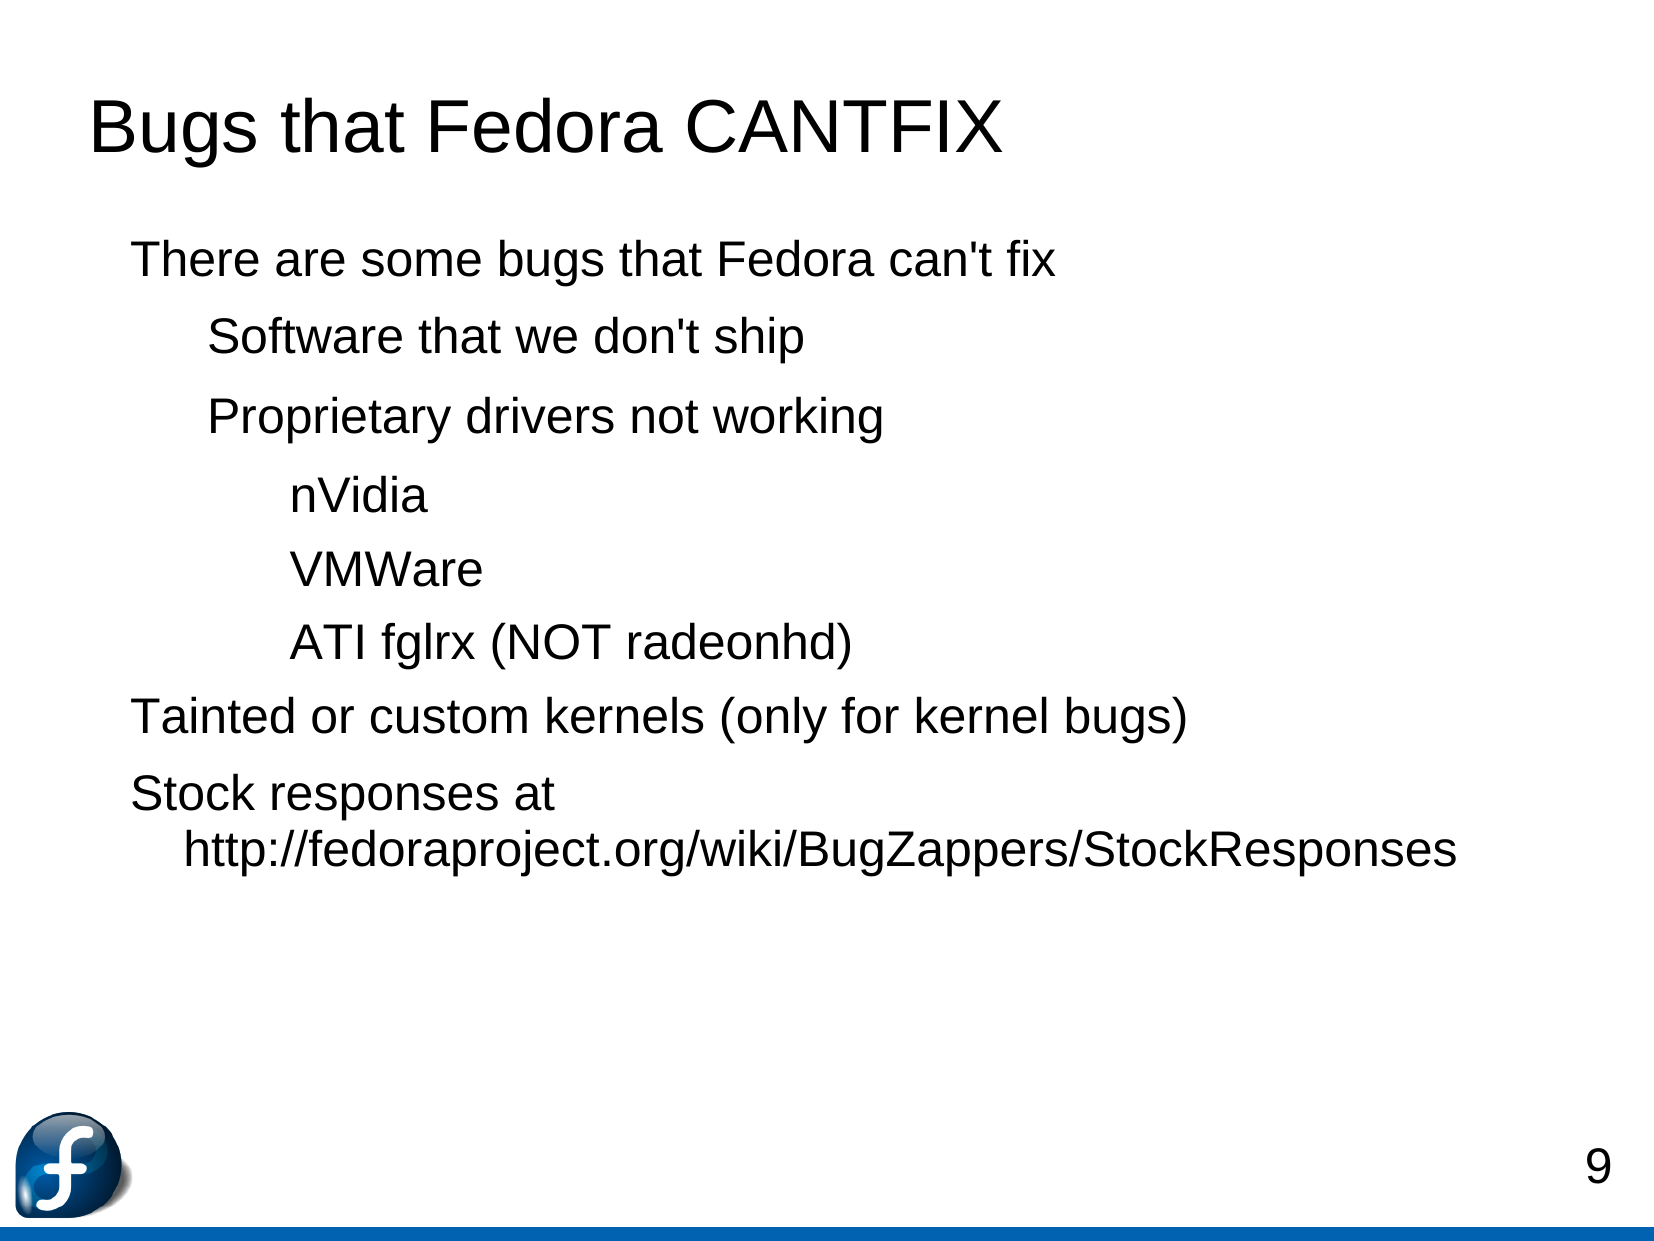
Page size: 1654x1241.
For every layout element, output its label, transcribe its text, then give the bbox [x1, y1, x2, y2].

list There are some bugs that Fedora can't fix Software that we don't ship Proprietary drivers not working nVidia VMWare ATI fglrx (NOT radeonhd) Tainted or custom kernels (only for kernel bugs) Stock responses at http://fedoraproject.org/wiki/BugZappers/StockResponses [112, 230, 1525, 1013]
picture [11, 1105, 133, 1227]
title Bugs that Fedora CANTFIX [88, 65, 1501, 188]
text_box <number> [1384, 1137, 1613, 1201]
